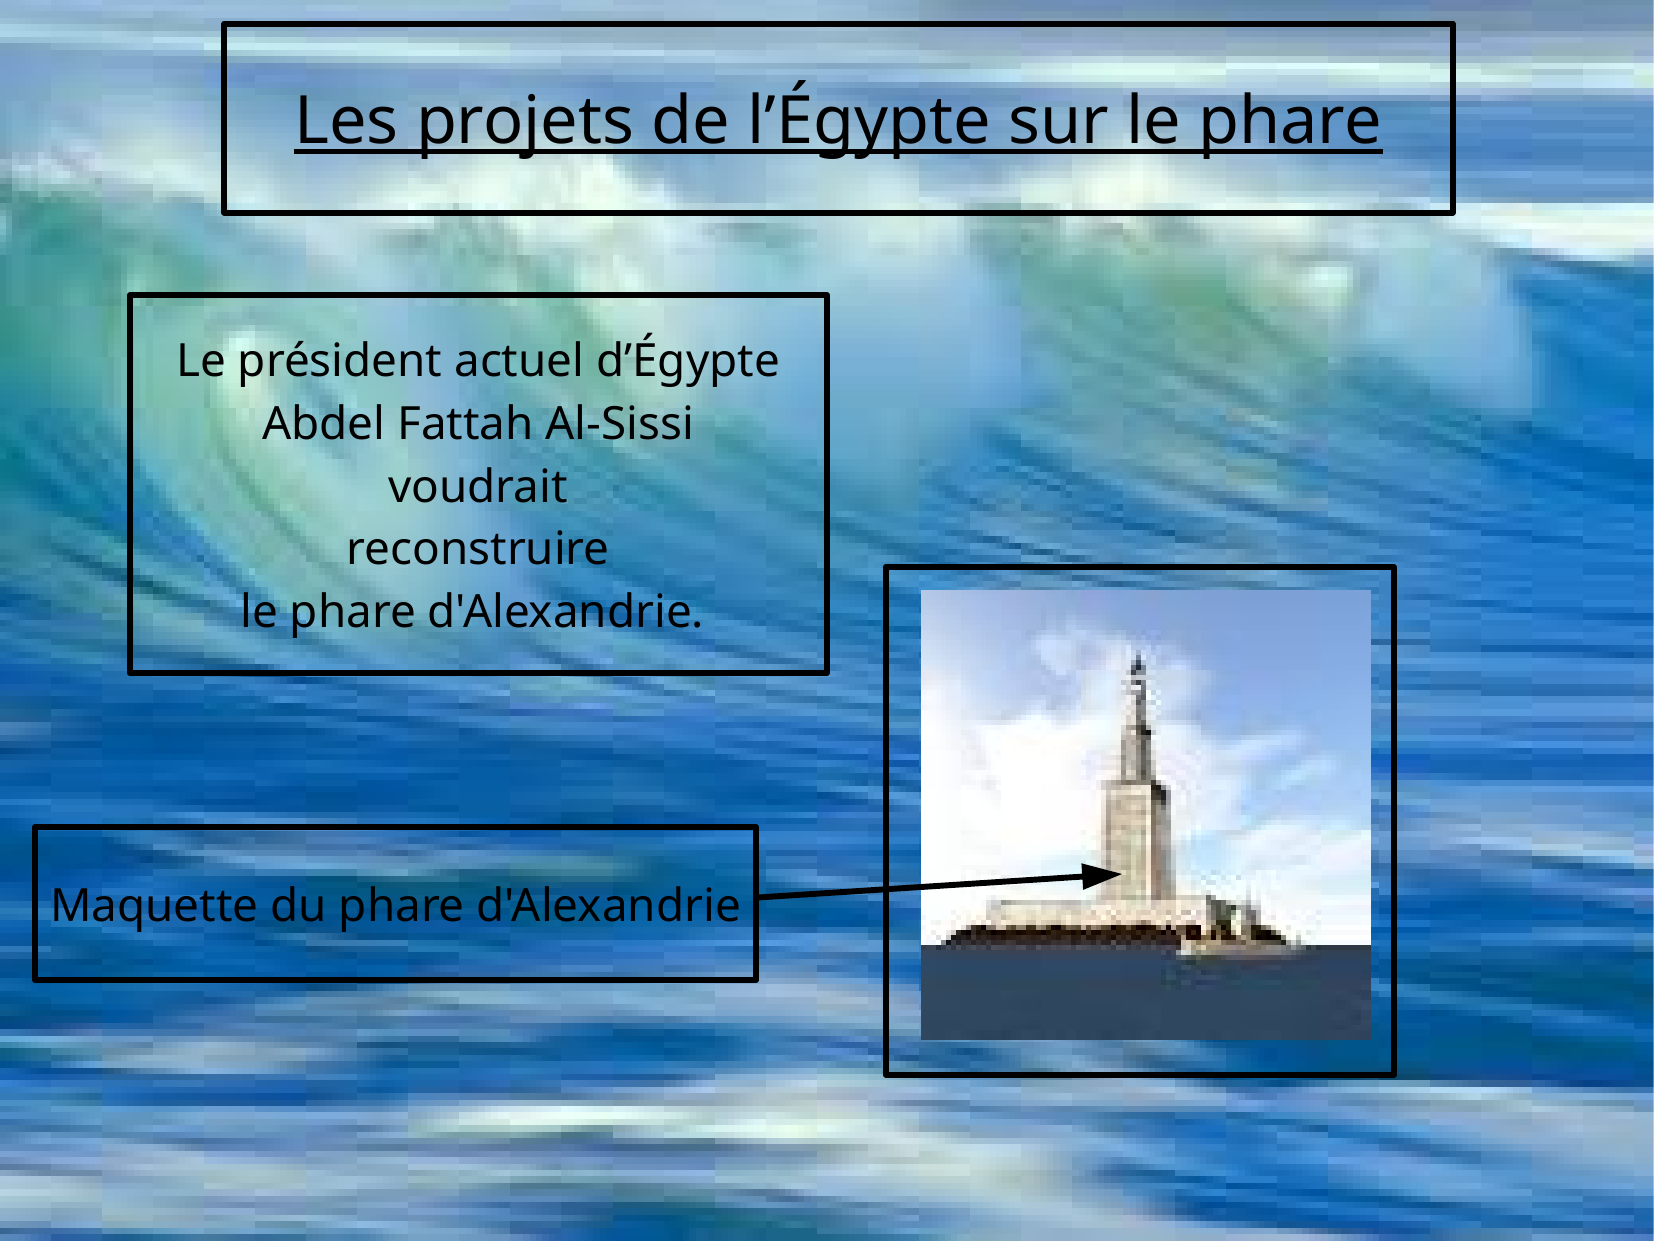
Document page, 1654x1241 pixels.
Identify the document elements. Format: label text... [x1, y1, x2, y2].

text_box Maquette du phare d'Alexandrie [35, 826, 756, 981]
text_box Les projets de l’Égypte sur le phare [224, 23, 1453, 213]
picture [0, 0, 1654, 1241]
text_box Le président actuel d’Égypte Abdel Fattah Al-Sissi voudrait reconstruire le phare d'Alexandrie. [129, 295, 827, 674]
